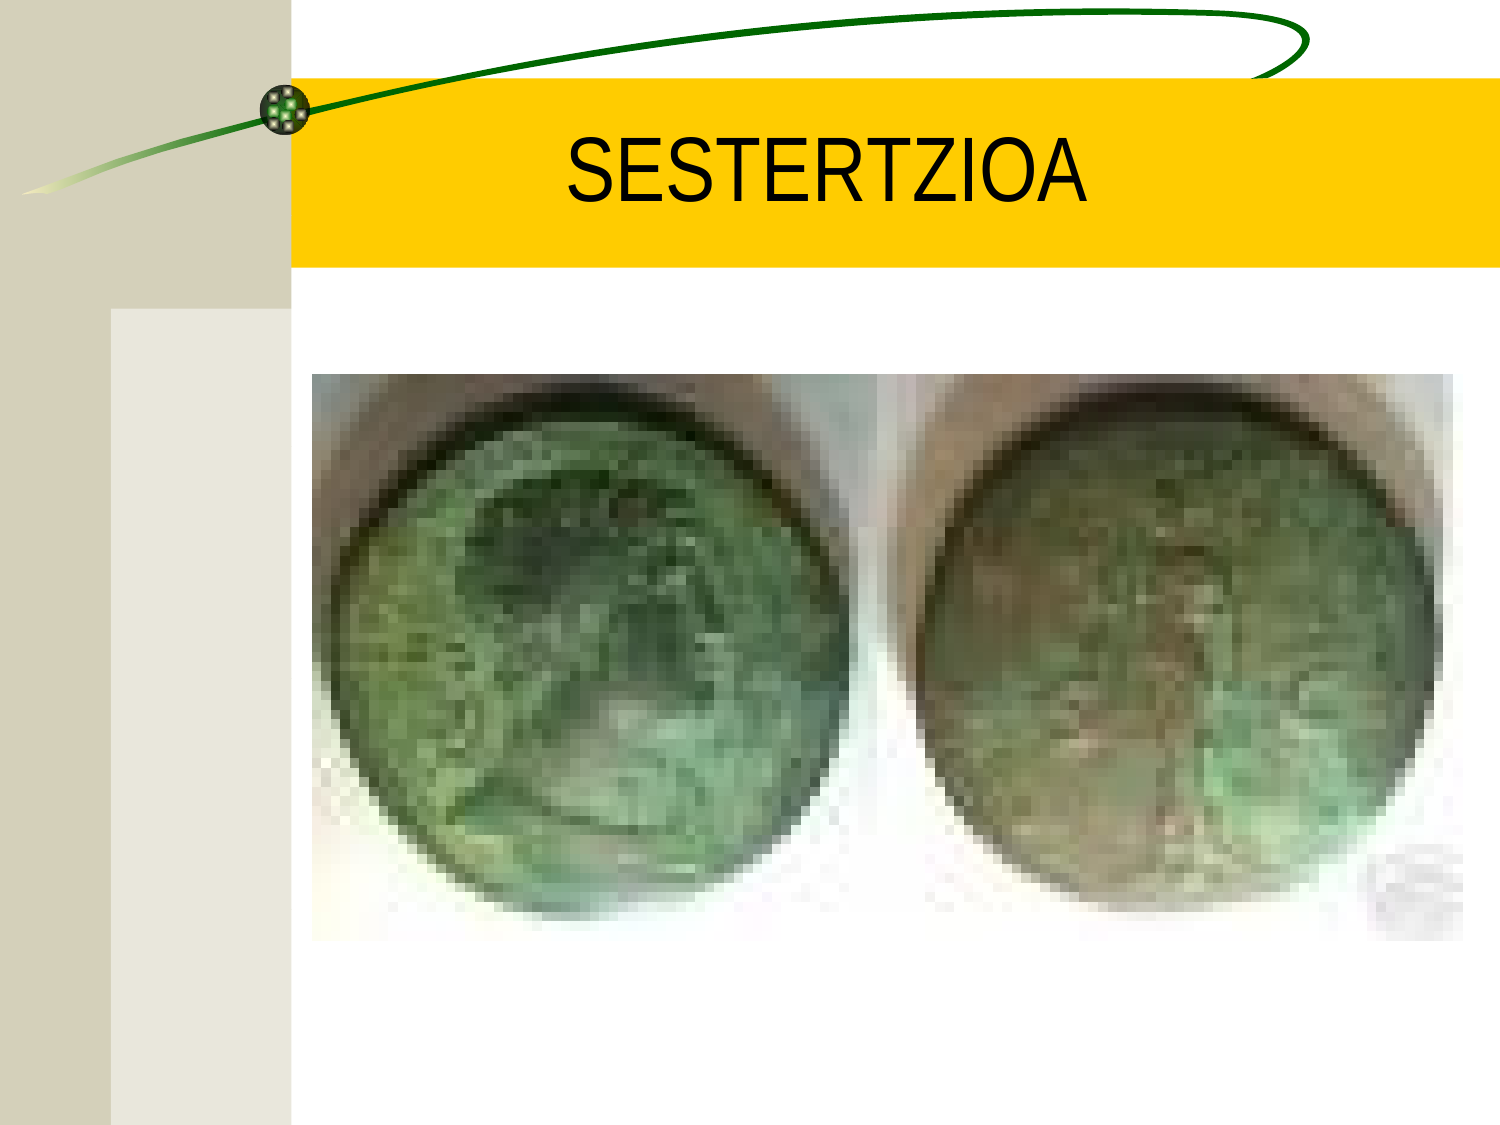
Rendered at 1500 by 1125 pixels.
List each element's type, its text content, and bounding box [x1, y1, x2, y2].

picture [0, 0, 292, 1125]
chart [312, 375, 1463, 941]
title SESTERTZIOA [189, 74, 1465, 263]
